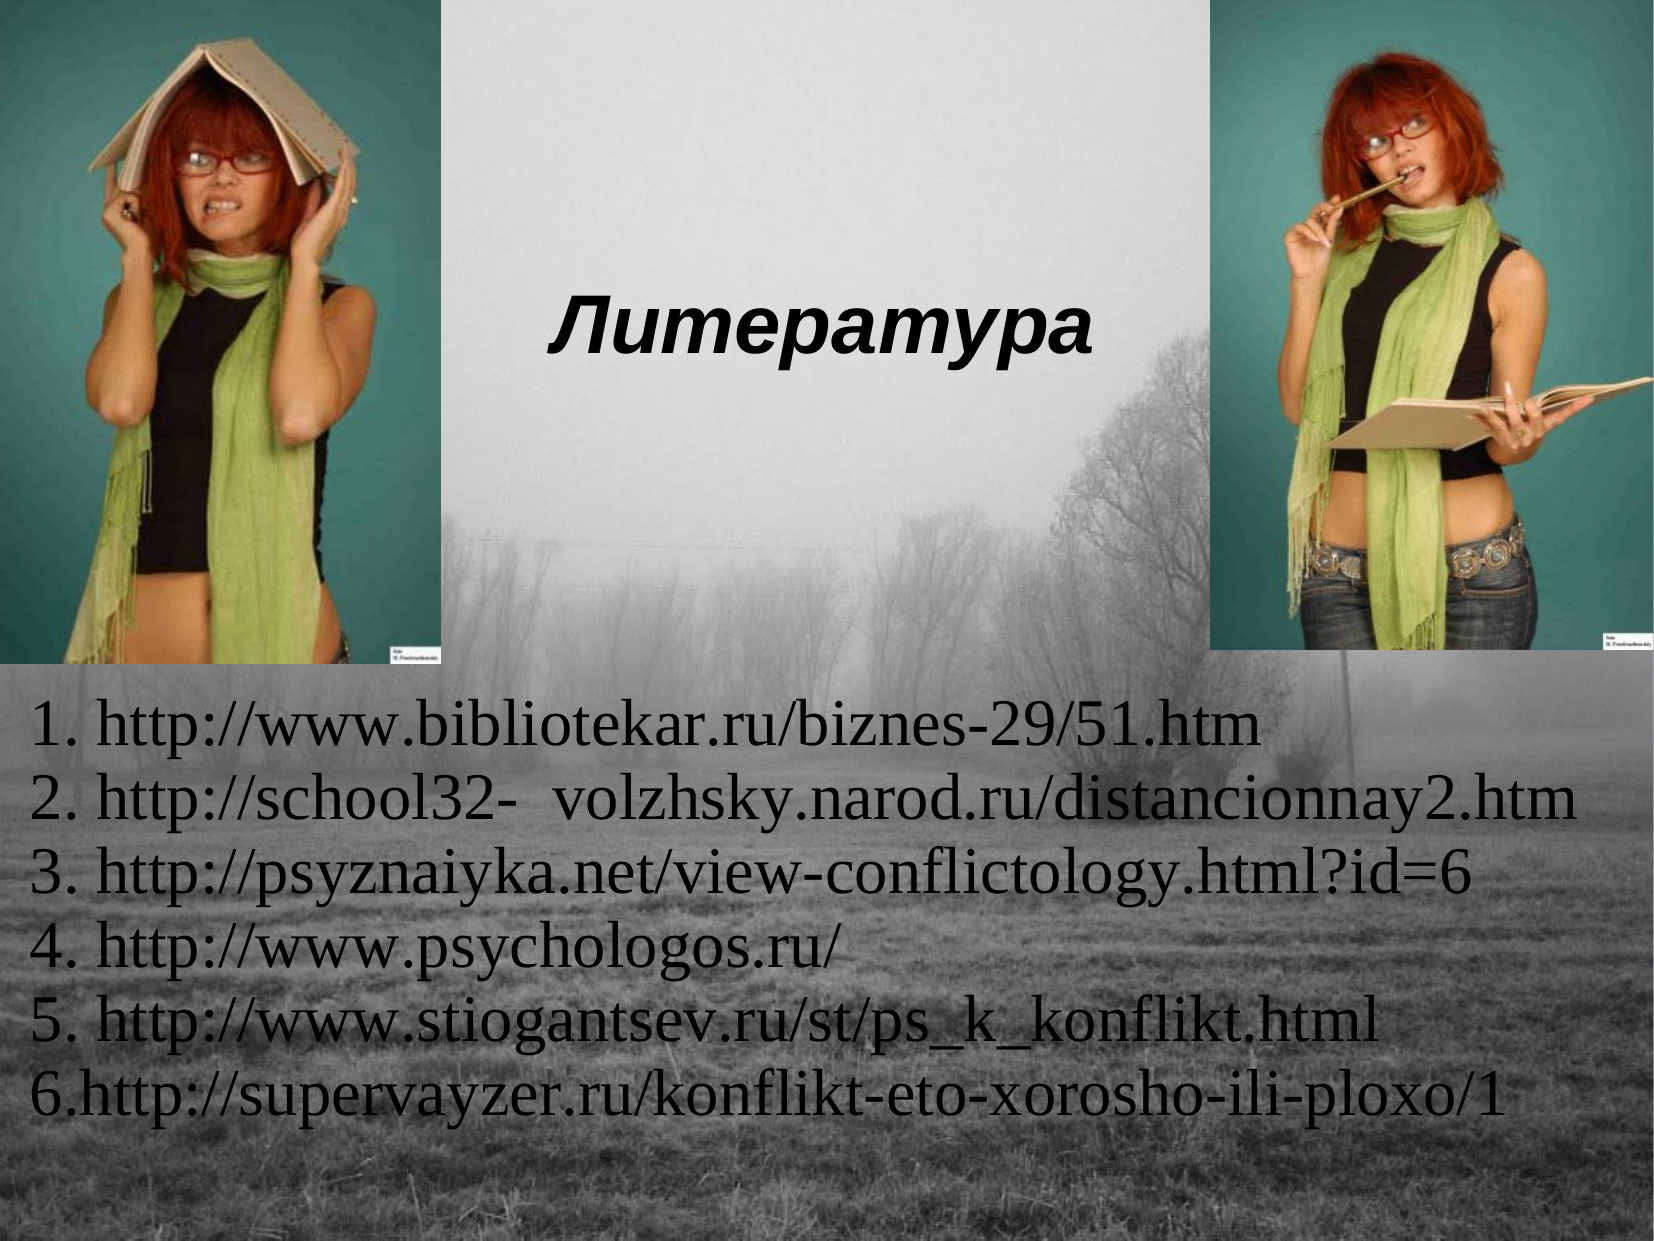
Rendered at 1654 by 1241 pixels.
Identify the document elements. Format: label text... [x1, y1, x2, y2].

subtitle 1. http://www.bibliotekar.ru/biznes-29/51.htm 2. http://school32- volzhsky.narod.ru/distancionnay2.htm 3. http://psyznaiyka.net/view-conflictology.html?id=6 4. http://www.psychologos.ru/ 5. http://www.stiogantsev.ru/st/ps_k_konflikt.html 6.http://supervayzer.ru/konflikt-eto-xorosho-ili-ploxo/1 [29, 679, 1590, 1211]
picture [0, 0, 1654, 1241]
title Литература [441, 206, 1210, 443]
